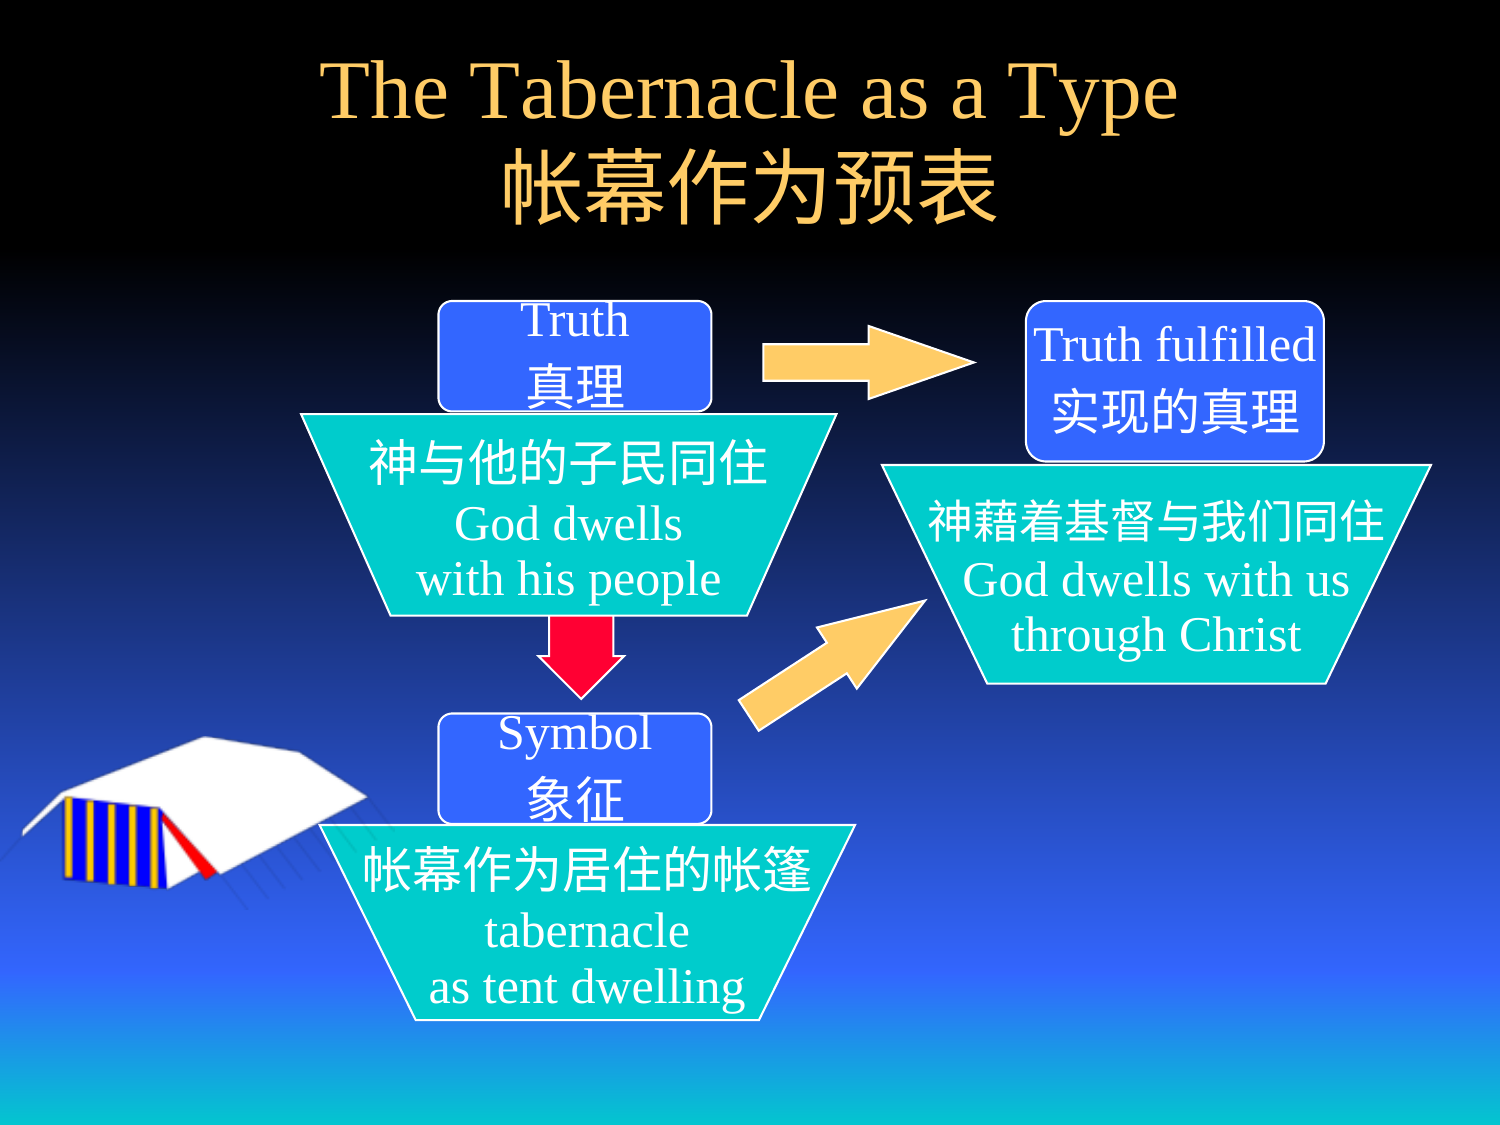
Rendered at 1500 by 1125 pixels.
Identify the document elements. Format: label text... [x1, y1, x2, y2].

text_box 神藉着基督与我们同住 God dwells with us through Christ [881, 464, 1431, 684]
picture [0, 736, 395, 910]
text_box Truth 真理 [438, 301, 712, 412]
title The Tabernacle as a Type 帐幕作为预表 [112, 26, 1388, 245]
text_box 帐幕作为居住的帐篷 tabernacle as tent dwelling [361, 825, 856, 1021]
text_box Truth fulfilled 实现的真理 [1025, 301, 1324, 462]
text_box Symbol 象征 [438, 713, 712, 824]
text_box [538, 616, 624, 699]
text_box 神与他的子民同住 God dwells with his people [301, 414, 837, 616]
text_box [763, 325, 974, 399]
text_box [738, 600, 926, 731]
